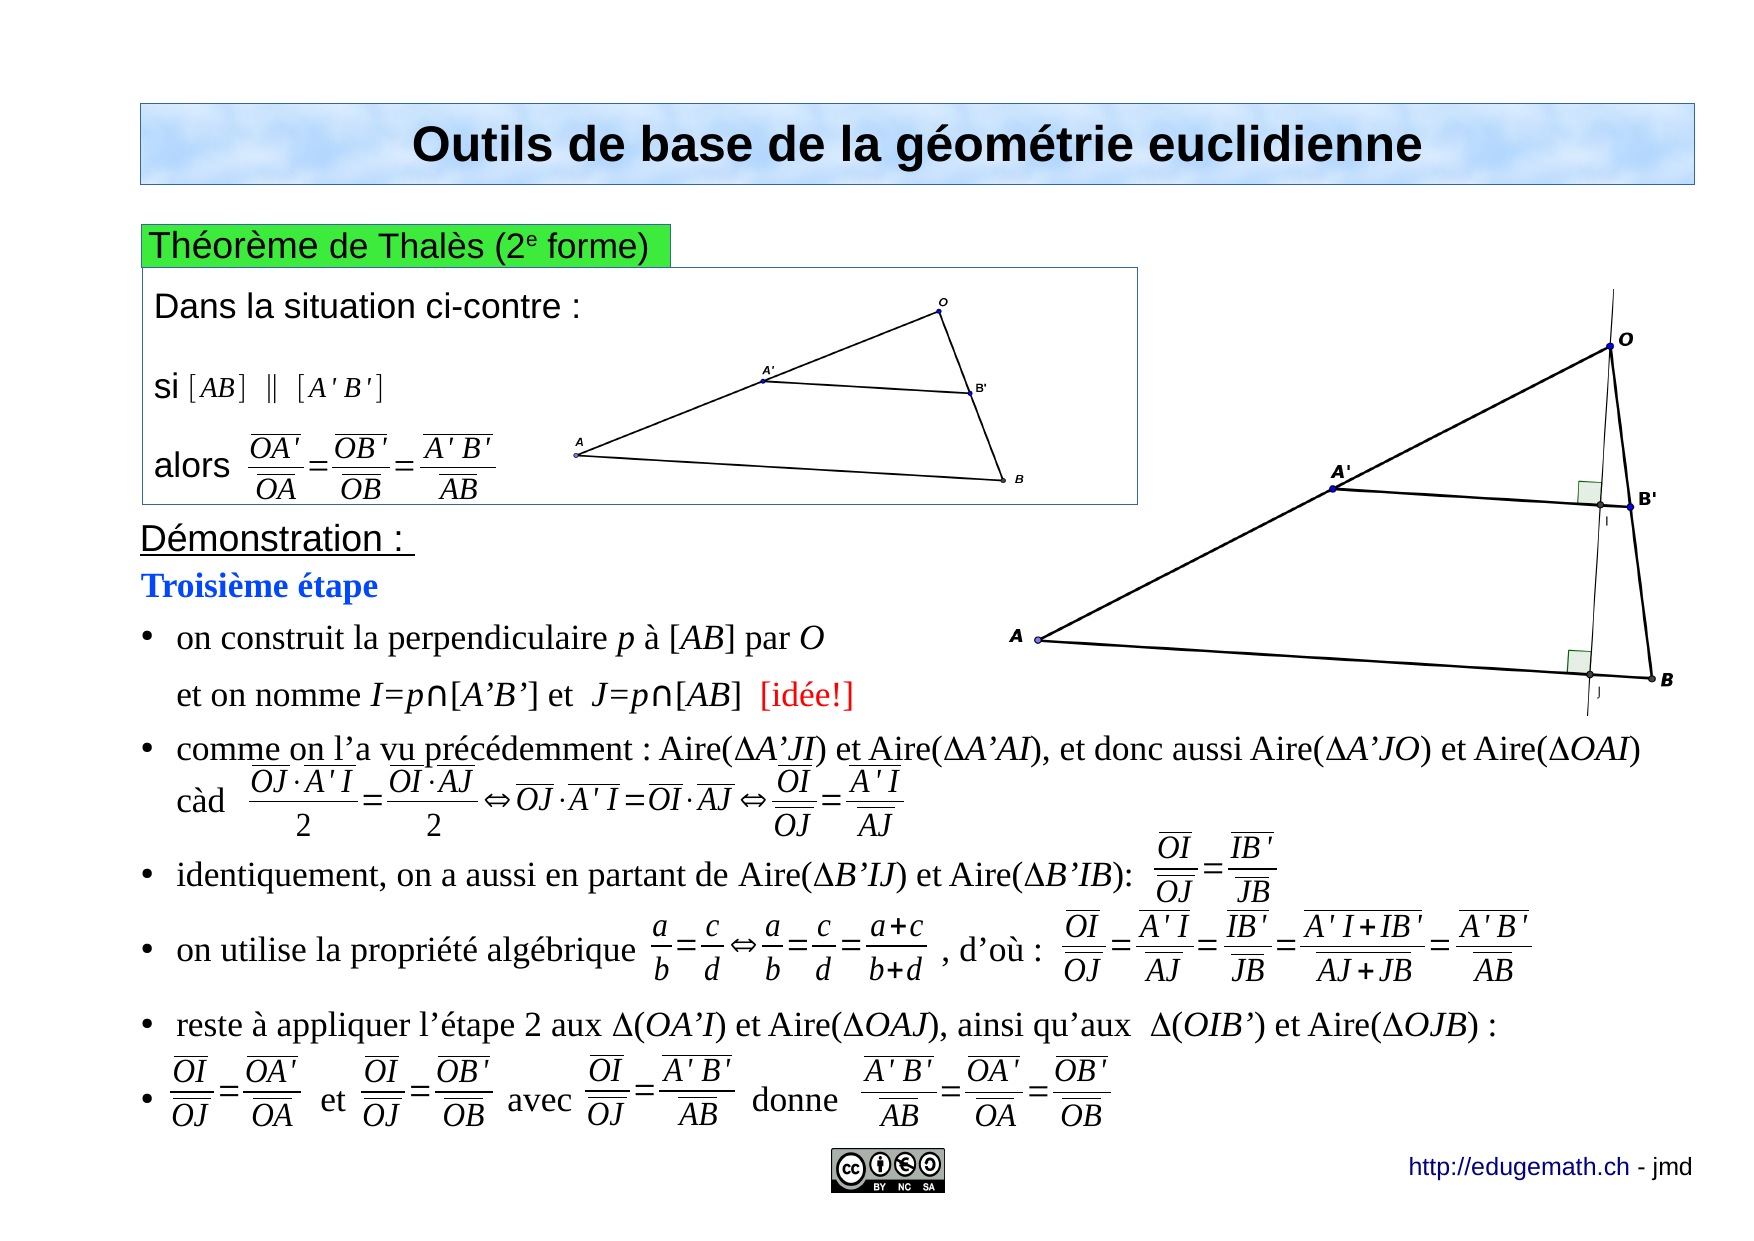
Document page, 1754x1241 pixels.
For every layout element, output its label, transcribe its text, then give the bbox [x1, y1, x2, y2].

picture [831, 1148, 945, 1193]
text_box Théorème de Thalès (2e forme) [141, 224, 671, 268]
text_box http://edugemath.ch - jmd [1393, 1145, 1737, 1189]
chart [352, 1052, 501, 1134]
text_box Outils de base de la géométrie euclidienne [140, 103, 1695, 185]
text_box Dans la situation ci-contre : si alors [142, 267, 1138, 505]
chart [642, 906, 935, 987]
chart [852, 1052, 1119, 1134]
chart [161, 1052, 309, 1134]
text_box Démonstration : [125, 510, 430, 567]
chart [1053, 829, 1539, 988]
text_box Troisième étape on construit la perpendiculaire p à [AB] par O et on nomme I=p∩[A’B’] et J=p∩[AB] [idée!] comme on l’a vu précédemment : Aire(DA’JI) et Aire(DA’AI), et donc aussi Aire(DA’JO) et Aire(DOAI) càd identiquement, on a aussi en partant de Aire(DB’IJ) et Aire(DB’IB): on utilise la propriété algébrique , d’où : reste à appliquer l’étape 2 aux D(OA’I) et Aire(DOAJ), ainsi qu’aux D(OIB’) et Aire(DOJB) : et avec donne [129, 554, 501, 621]
chart [577, 1051, 743, 1132]
chart [240, 430, 503, 506]
chart [240, 761, 913, 843]
chart [182, 371, 389, 405]
picture [564, 282, 1691, 716]
